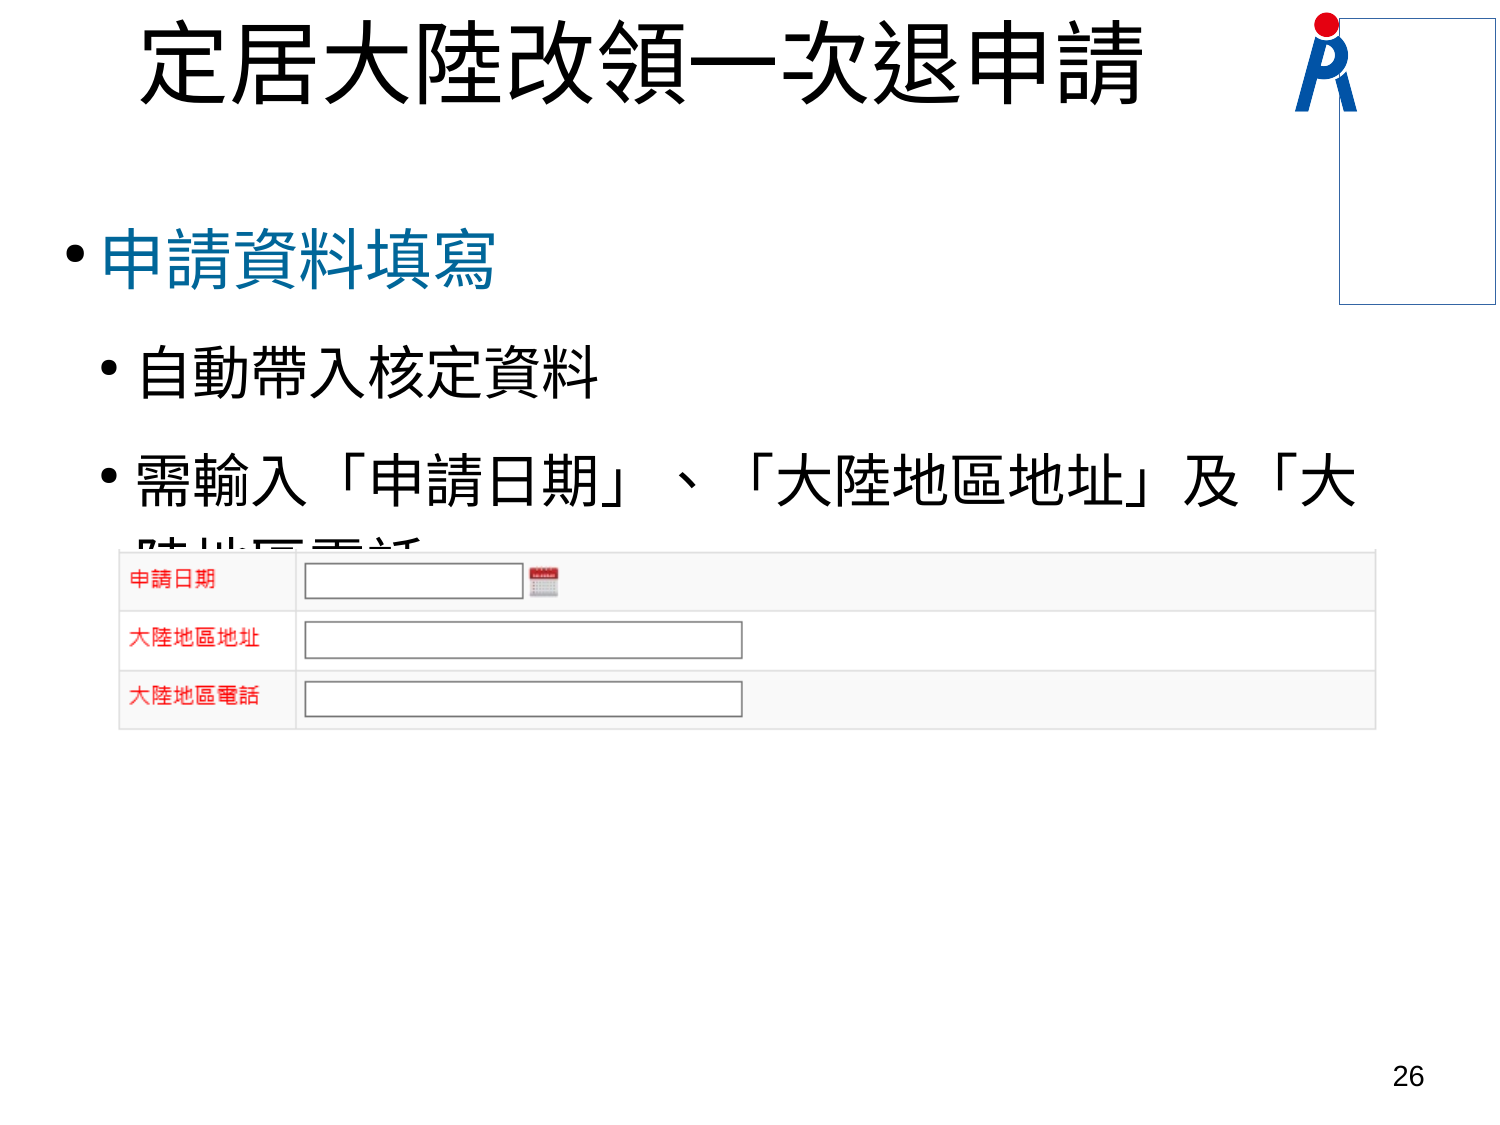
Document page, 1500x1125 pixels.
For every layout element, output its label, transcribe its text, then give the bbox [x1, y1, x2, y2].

picture [1278, 0, 1374, 128]
slide_number 26 [1074, 1059, 1425, 1110]
list 申請資料填寫 自動帶入核定資料 需輸入「申請日期」、「大陸地區地址」及「大陸地區電話」 [63, 206, 1414, 950]
picture [114, 549, 1386, 738]
title 定居大陸改領一次退申請 [59, 2, 1225, 113]
